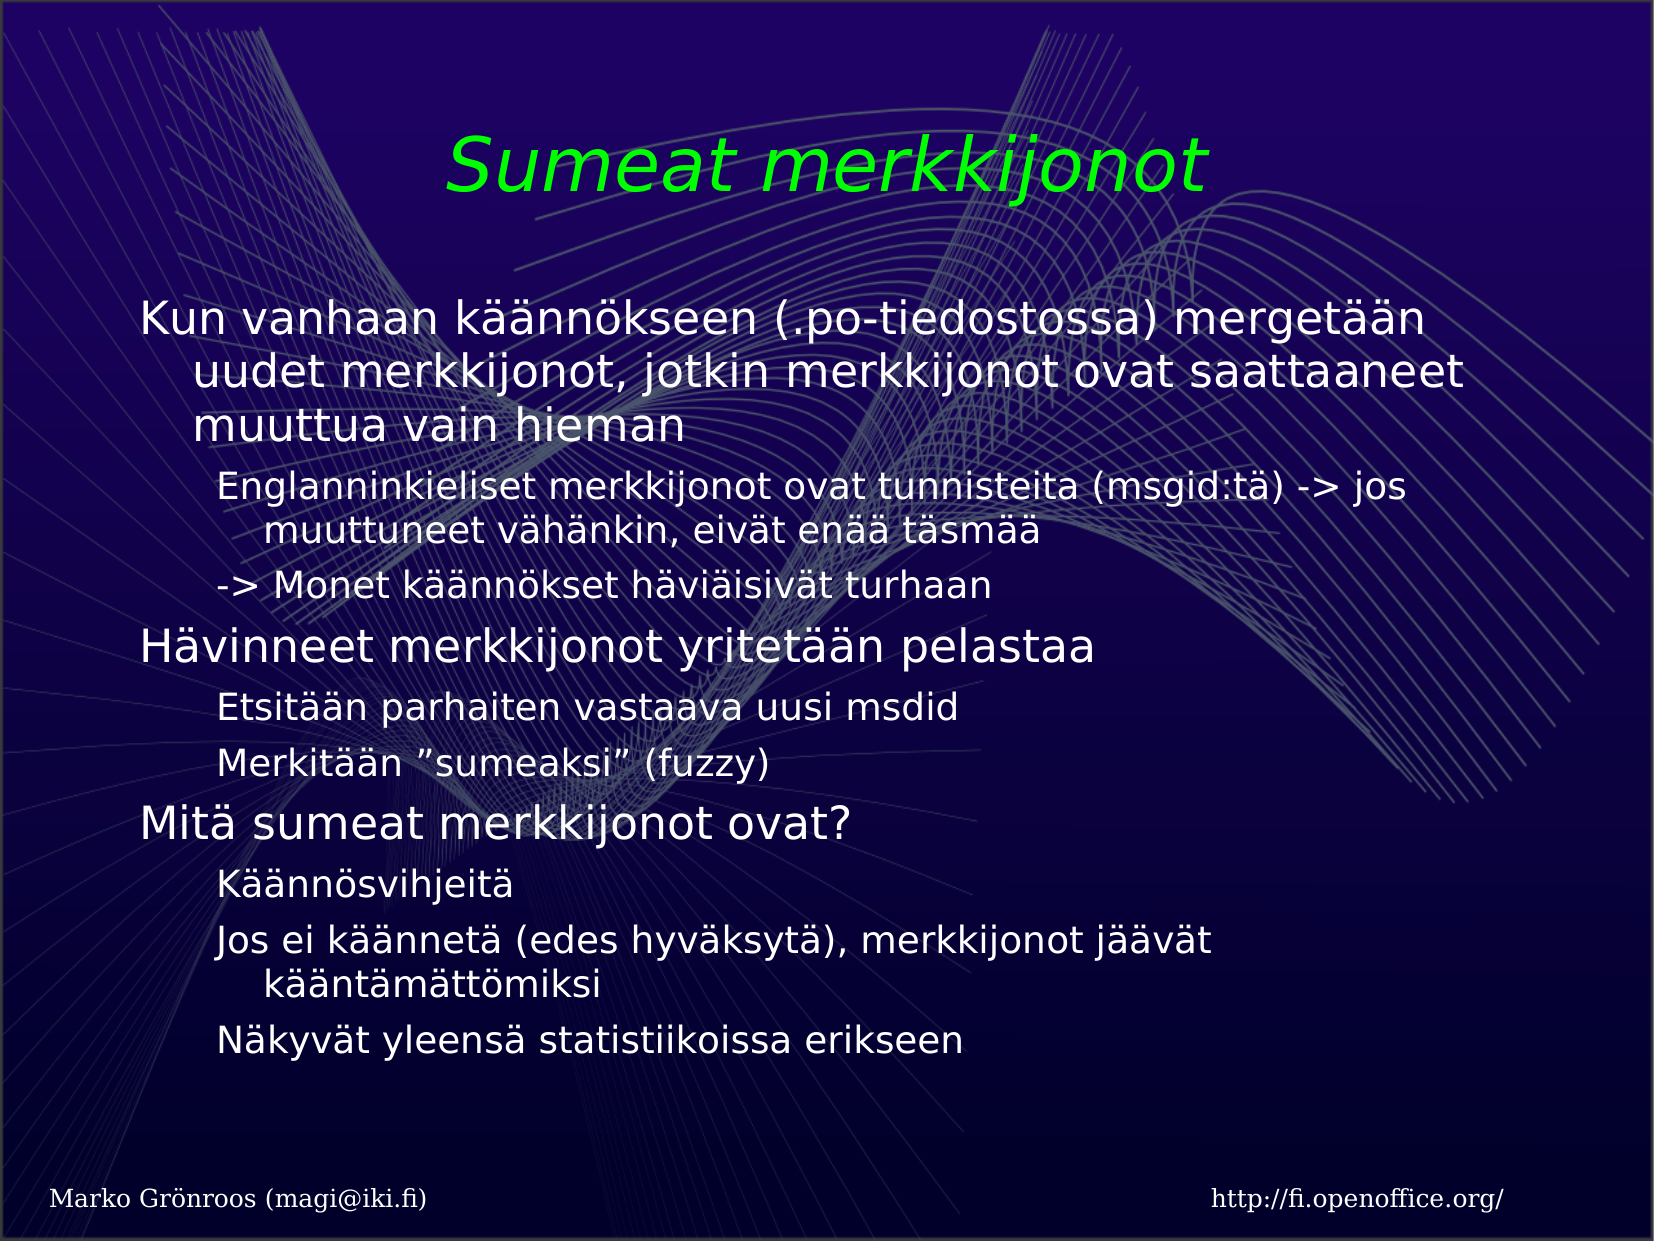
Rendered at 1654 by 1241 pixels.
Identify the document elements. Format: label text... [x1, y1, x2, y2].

list Kun vanhaan käännökseen (.po-tiedostossa) mergetään uudet merkkijonot, jotkin merkkijonot ovat saattaaneet muuttua vain hieman Englanninkieliset merkkijonot ovat tunnisteita (msgid:tä) -> jos muuttuneet vähänkin, eivät enää täsmää -> Monet käännökset häviäisivät turhaan Hävinneet merkkijonot yritetään pelastaa Etsitään parhaiten vastaava uusi msdid Merkitään ”sumeaksi” (fuzzy) Mitä sumeat merkkijonot ovat? Käännösvihjeitä Jos ei käännetä (edes hyväksytä), merkkijonot jäävät kääntämättömiksi Näkyvät yleensä statistiikoissa erikseen [121, 291, 1534, 1166]
title Sumeat merkkijonot [121, 61, 1534, 269]
picture [0, 0, 1654, 1241]
